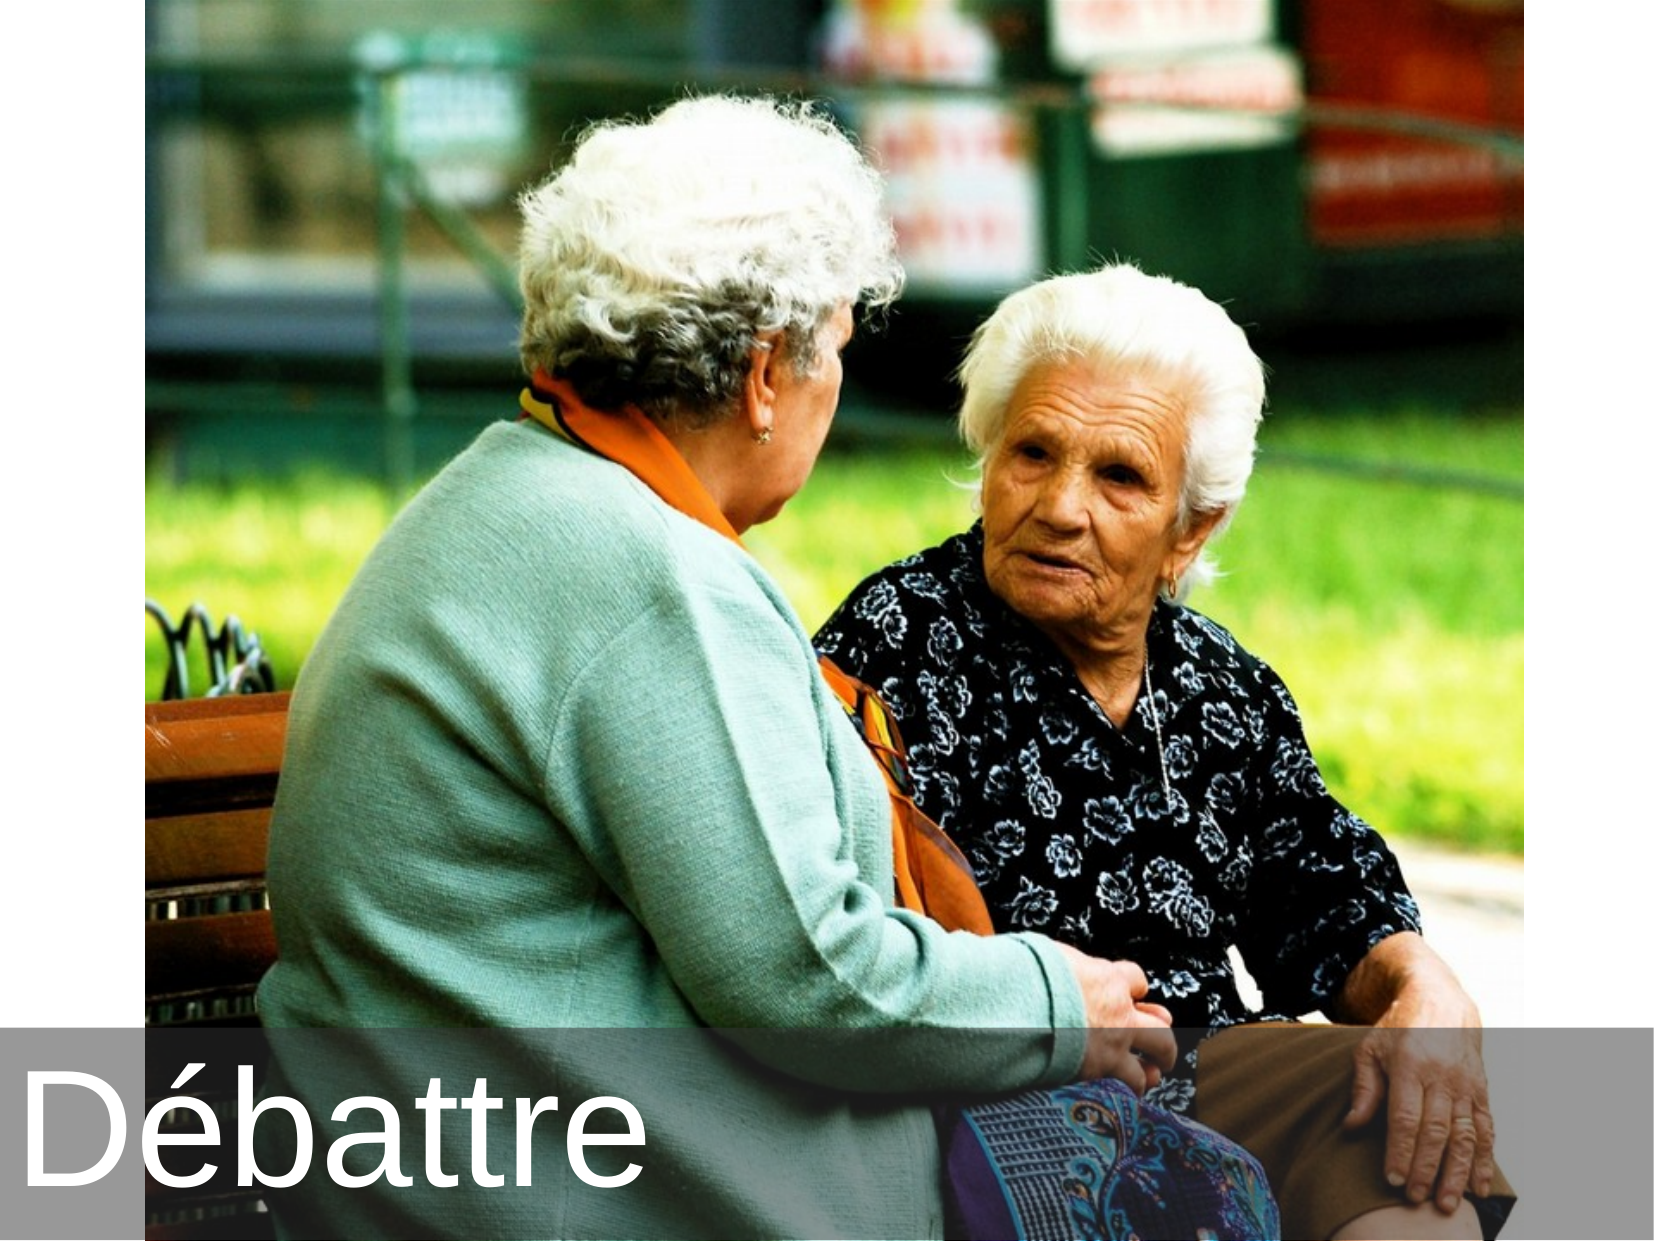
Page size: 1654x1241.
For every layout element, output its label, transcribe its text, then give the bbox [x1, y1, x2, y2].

picture [145, 0, 1524, 1027]
text_box Débattre [0, 1027, 1654, 1241]
